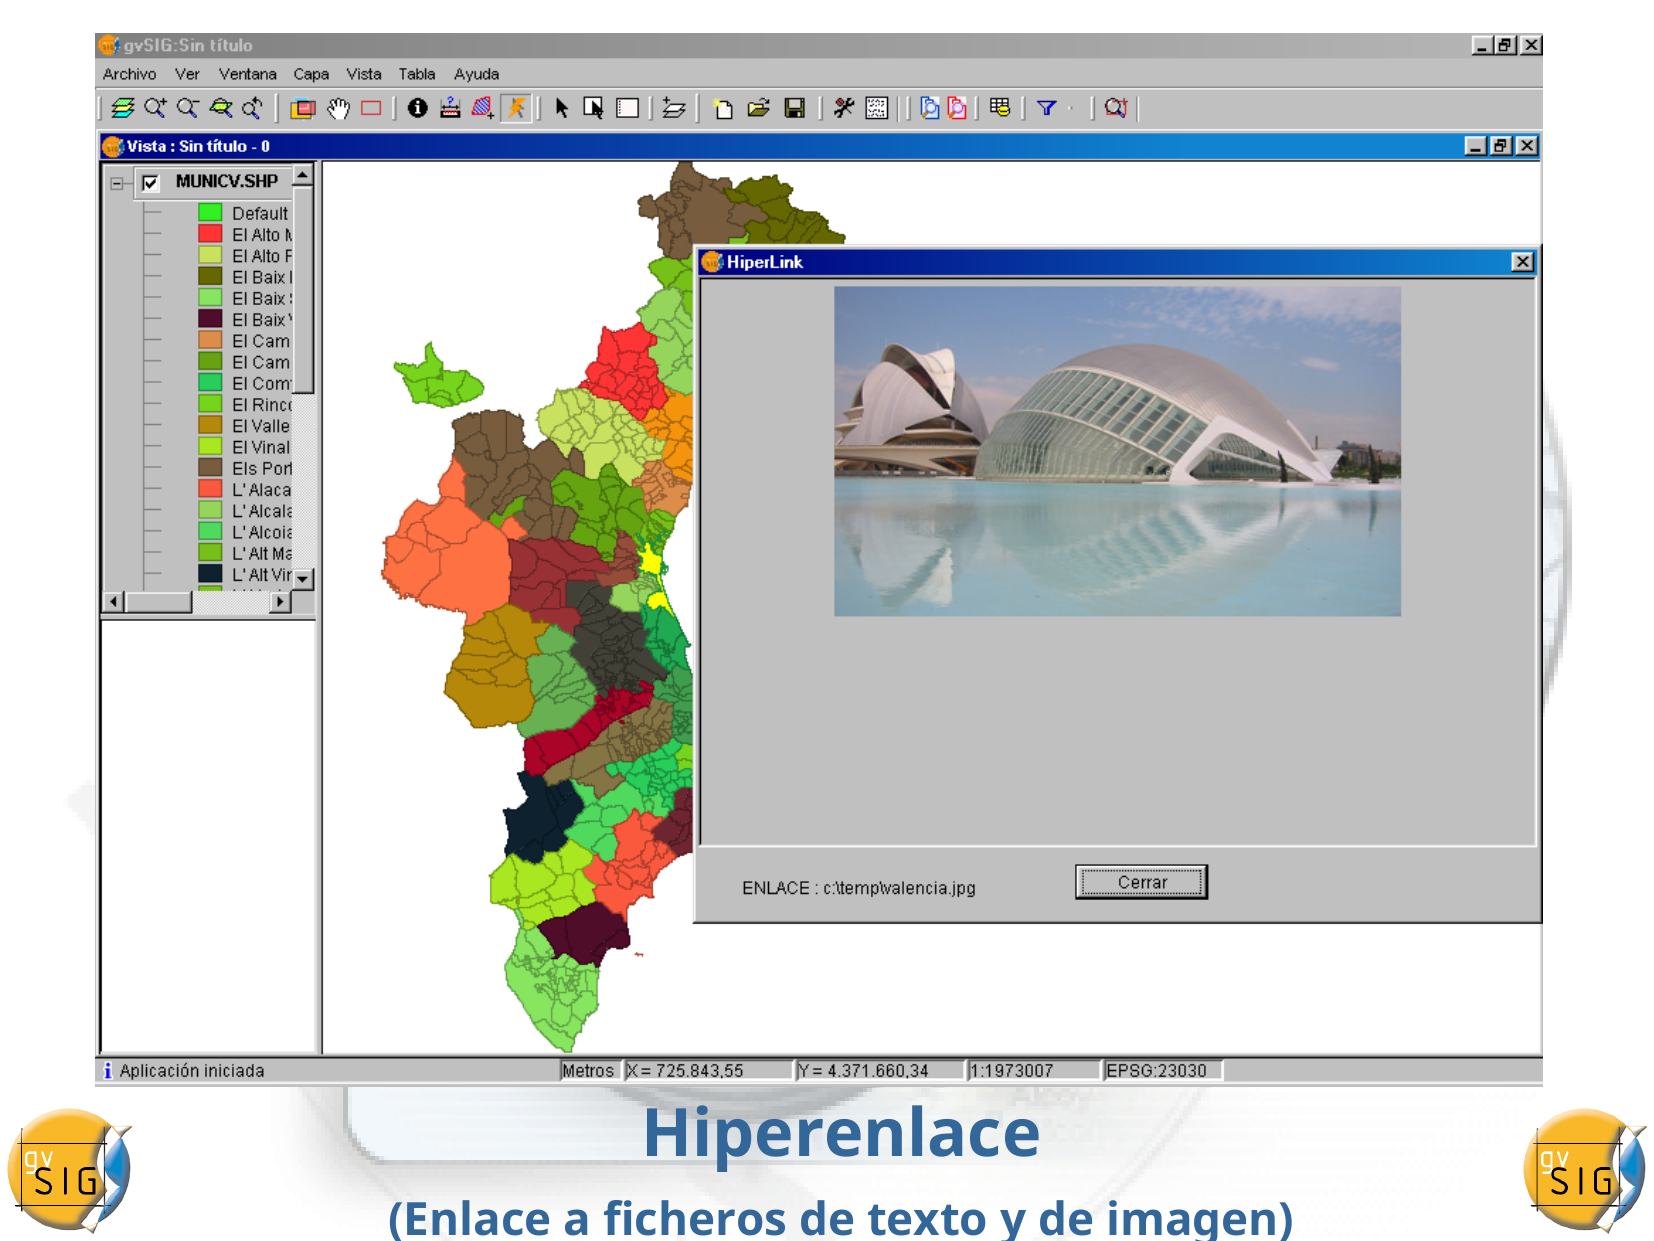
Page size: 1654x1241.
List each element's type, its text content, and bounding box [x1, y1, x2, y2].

picture [1521, 1107, 1648, 1235]
picture [5, 1107, 133, 1235]
list Hiperenlace (Enlace a ficheros de texto y de imagen) [265, 1087, 1418, 1235]
picture [95, 33, 1543, 1087]
